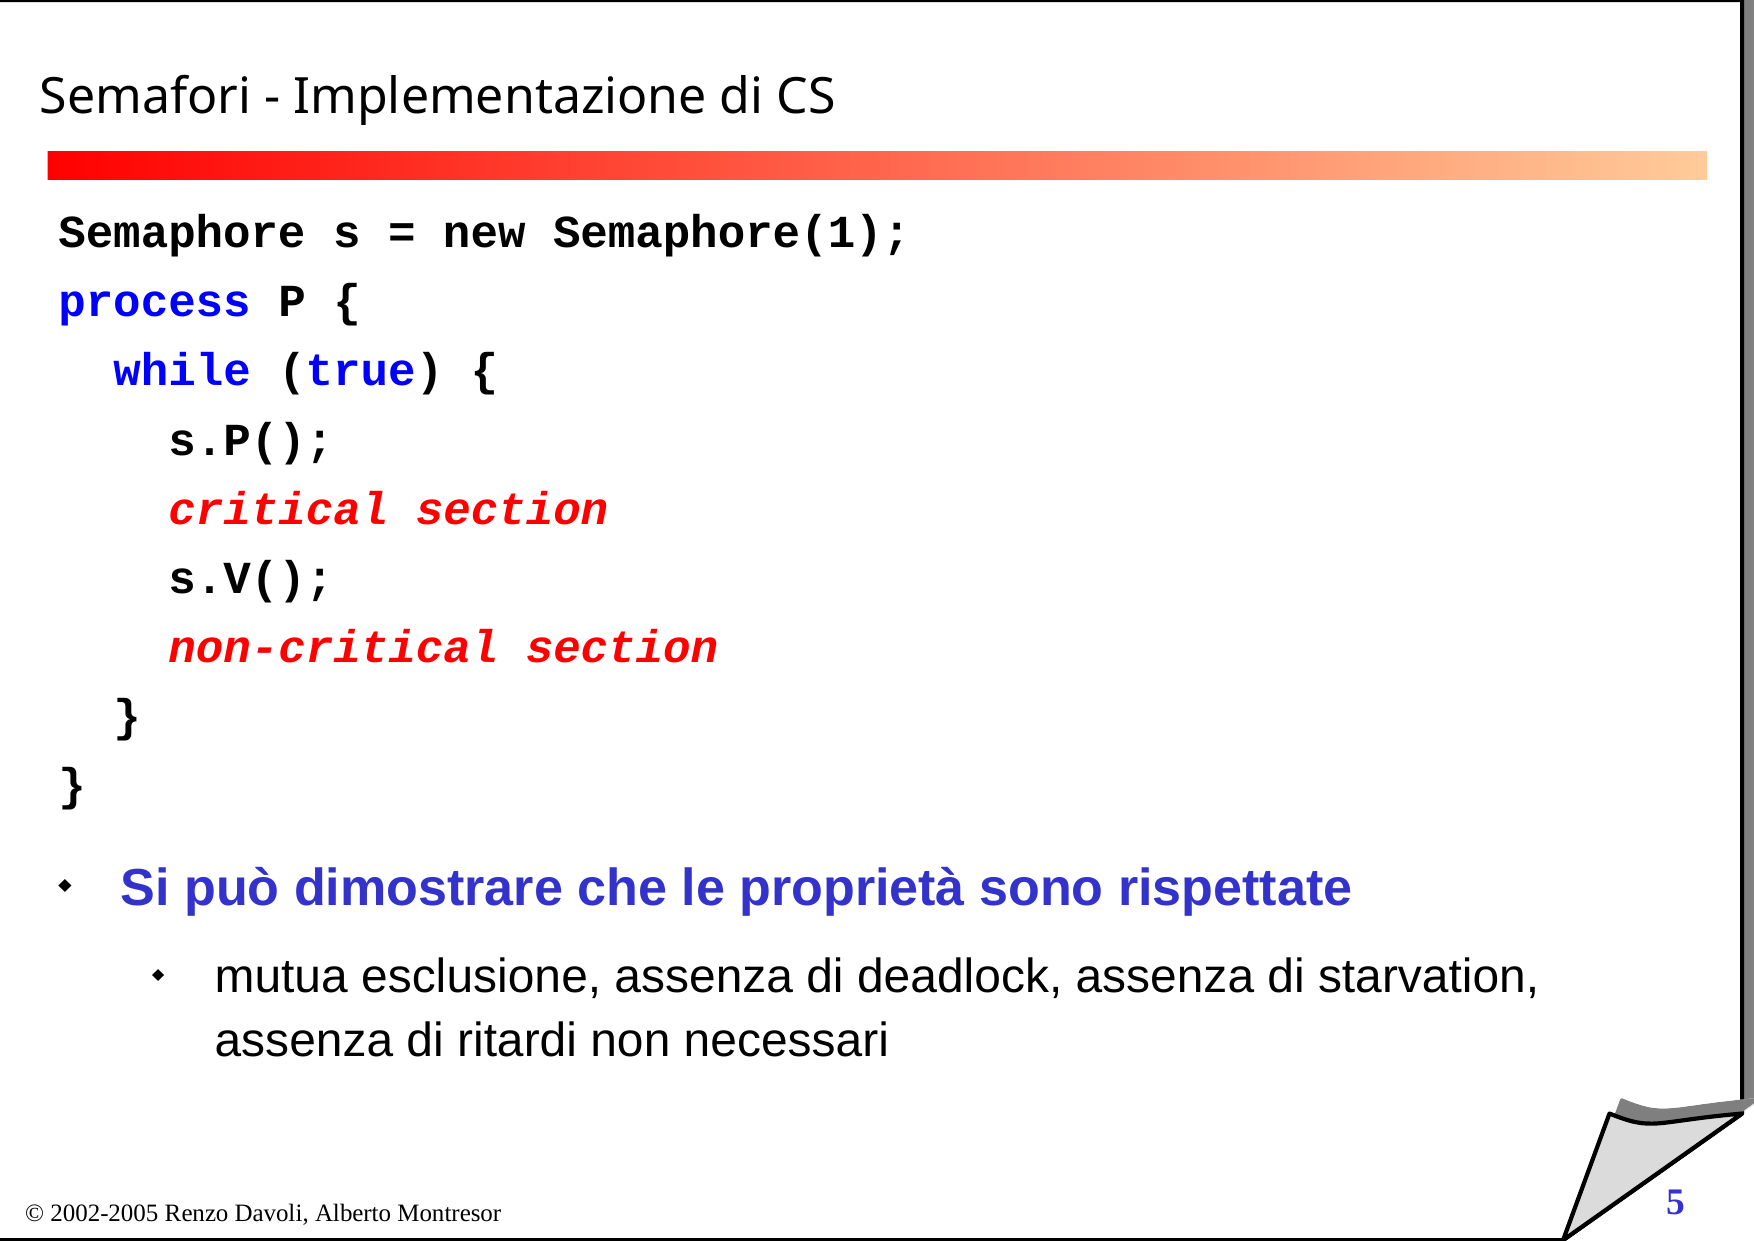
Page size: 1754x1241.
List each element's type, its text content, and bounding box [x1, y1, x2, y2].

list Semaphore s = new Semaphore(1); process P { while (true) { s.P(); critical section s.V(); non-critical section } } Si può dimostrare che le proprietà sono rispettate mutua esclusione, assenza di deadlock, assenza di starvation, assenza di ritardi non necessari [58, 206, 1696, 1069]
title Semafori - Implementazione di CS [39, 49, 1713, 144]
